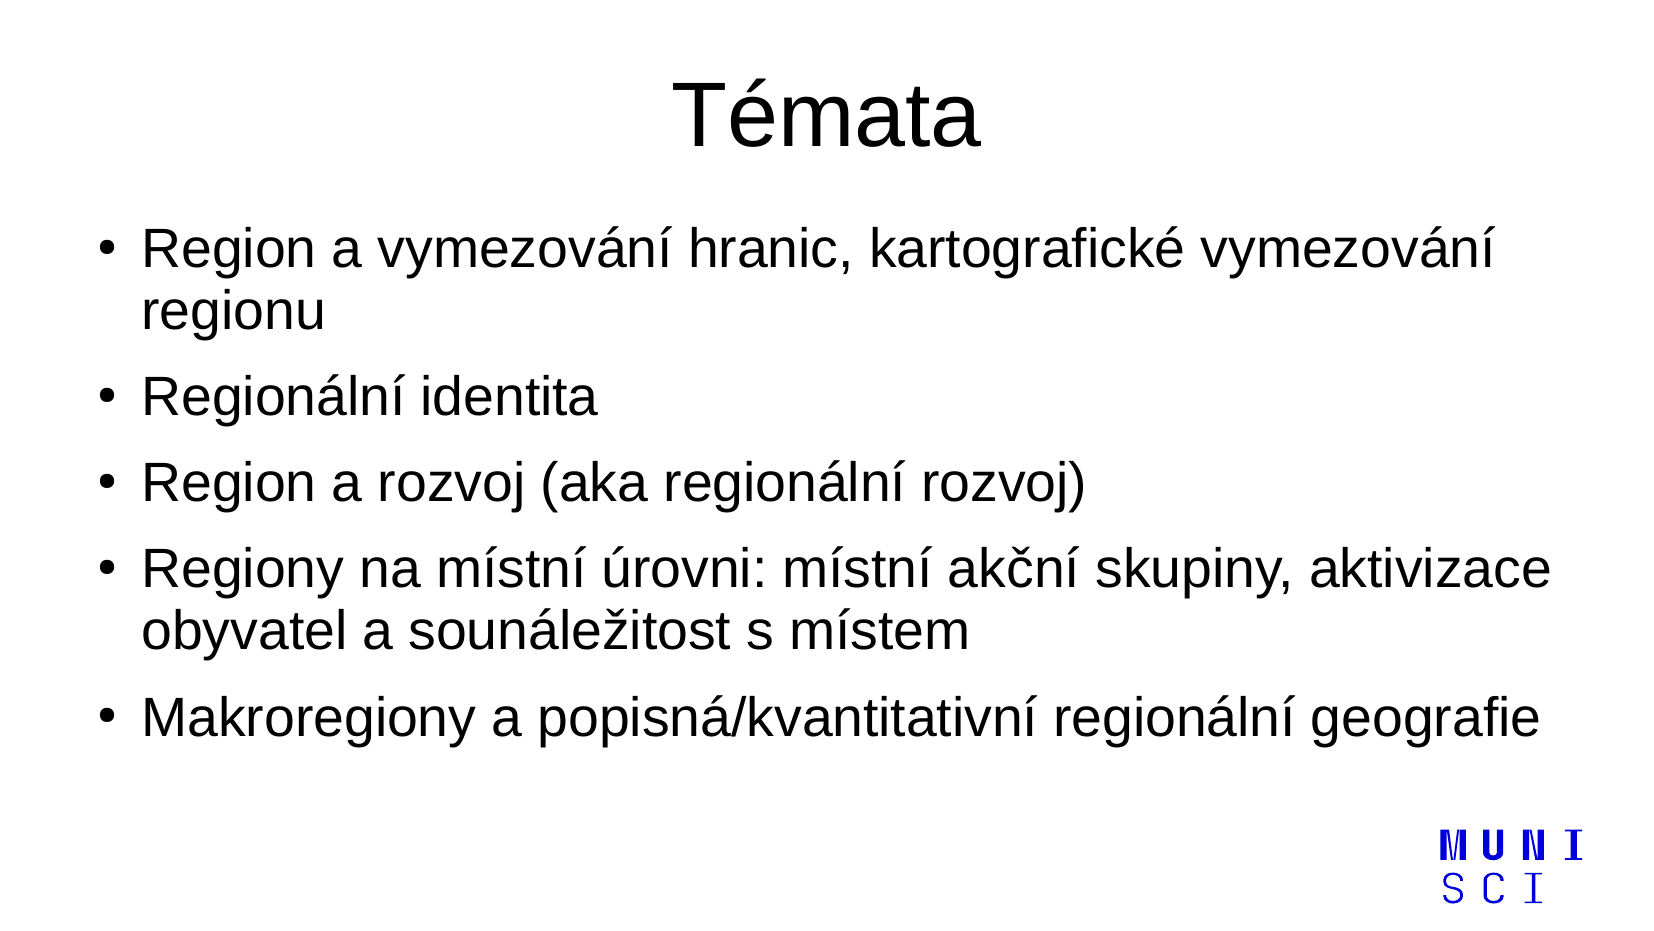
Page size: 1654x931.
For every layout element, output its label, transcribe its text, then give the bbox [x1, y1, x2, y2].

list Region a vymezování hranic, kartografické vymezování regionu Regionální identita Region a rozvoj (aka regionální rozvoj) Regiony na místní úrovni: místní akční skupiny, aktivizace obyvatel a sounáležitost s místem Makroregiony a popisná/kvantitativní regionální geografie [82, 217, 1571, 757]
title Témata [82, 37, 1571, 193]
